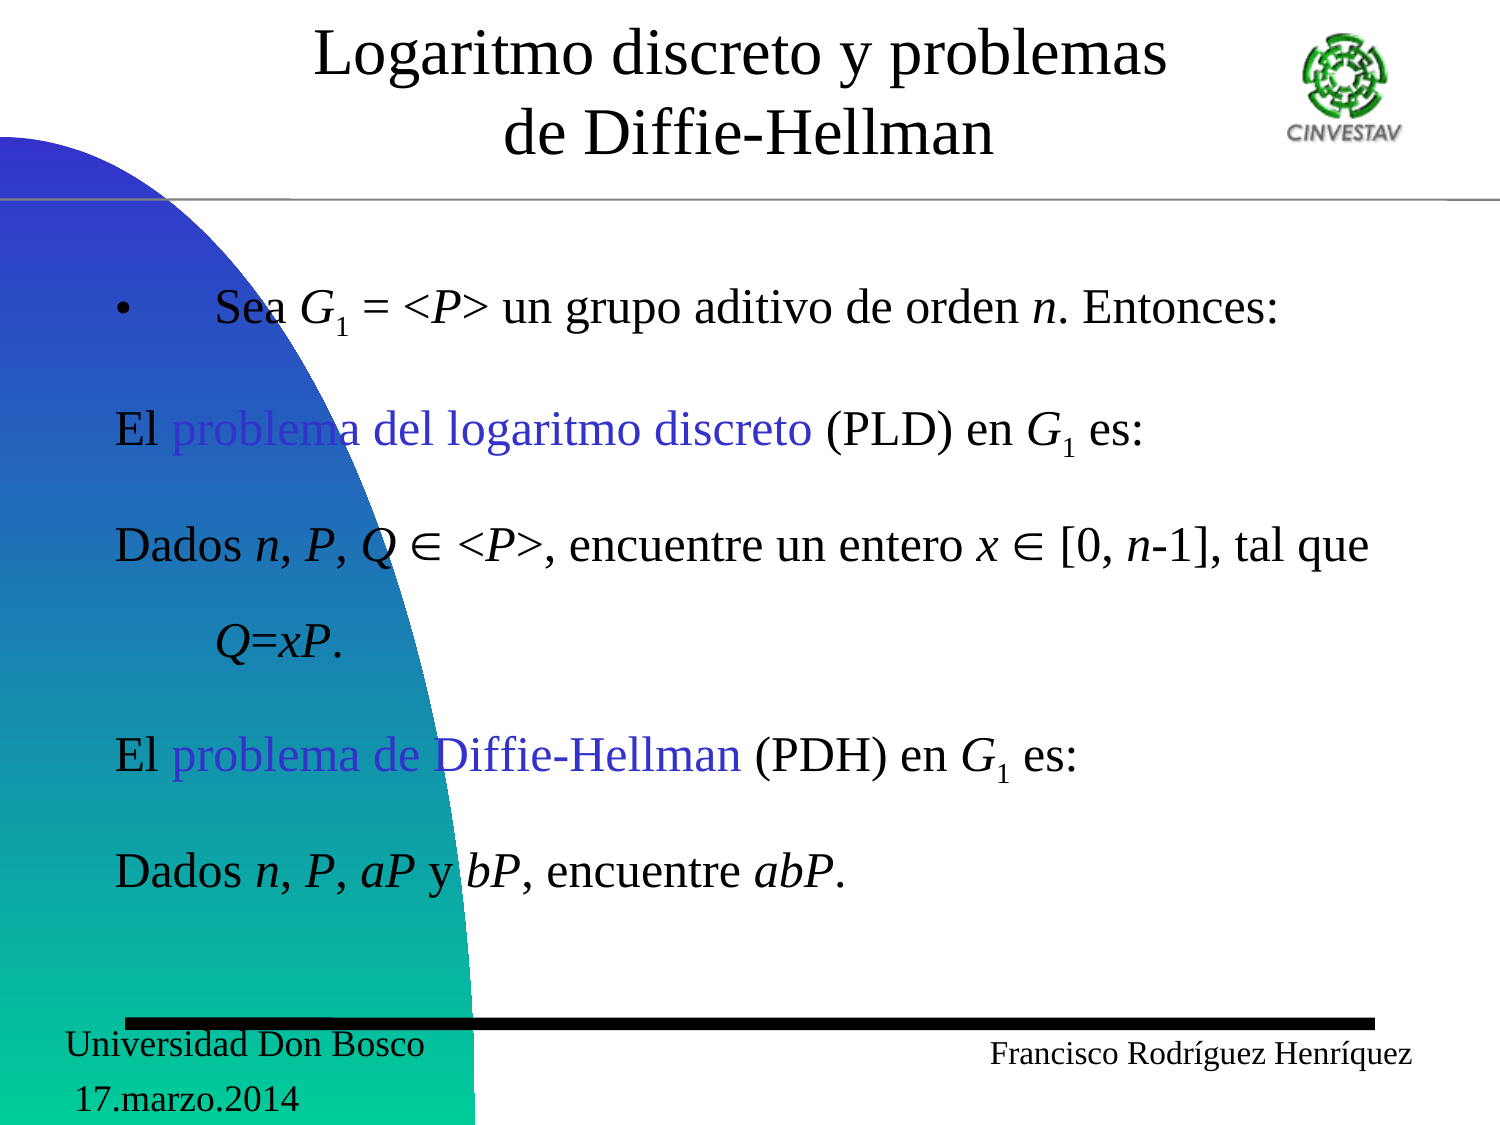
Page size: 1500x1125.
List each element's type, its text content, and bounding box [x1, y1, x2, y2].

text_box Logaritmo discreto y problemas de Diffie-Hellman [75, 0, 1426, 188]
text_box Sea G1 = <P> un grupo aditivo de orden n. Entonces: El problema del logaritmo discreto (PLD) en G1 es: Dados n, P, Q  <P>, encuentre un entero x  [0, n-1], tal que Q=xP. El problema de Diffie-Hellman (PDH) en G1 es: Dados n, P, aP y bP, encuentre abP. [99, 224, 1413, 1026]
